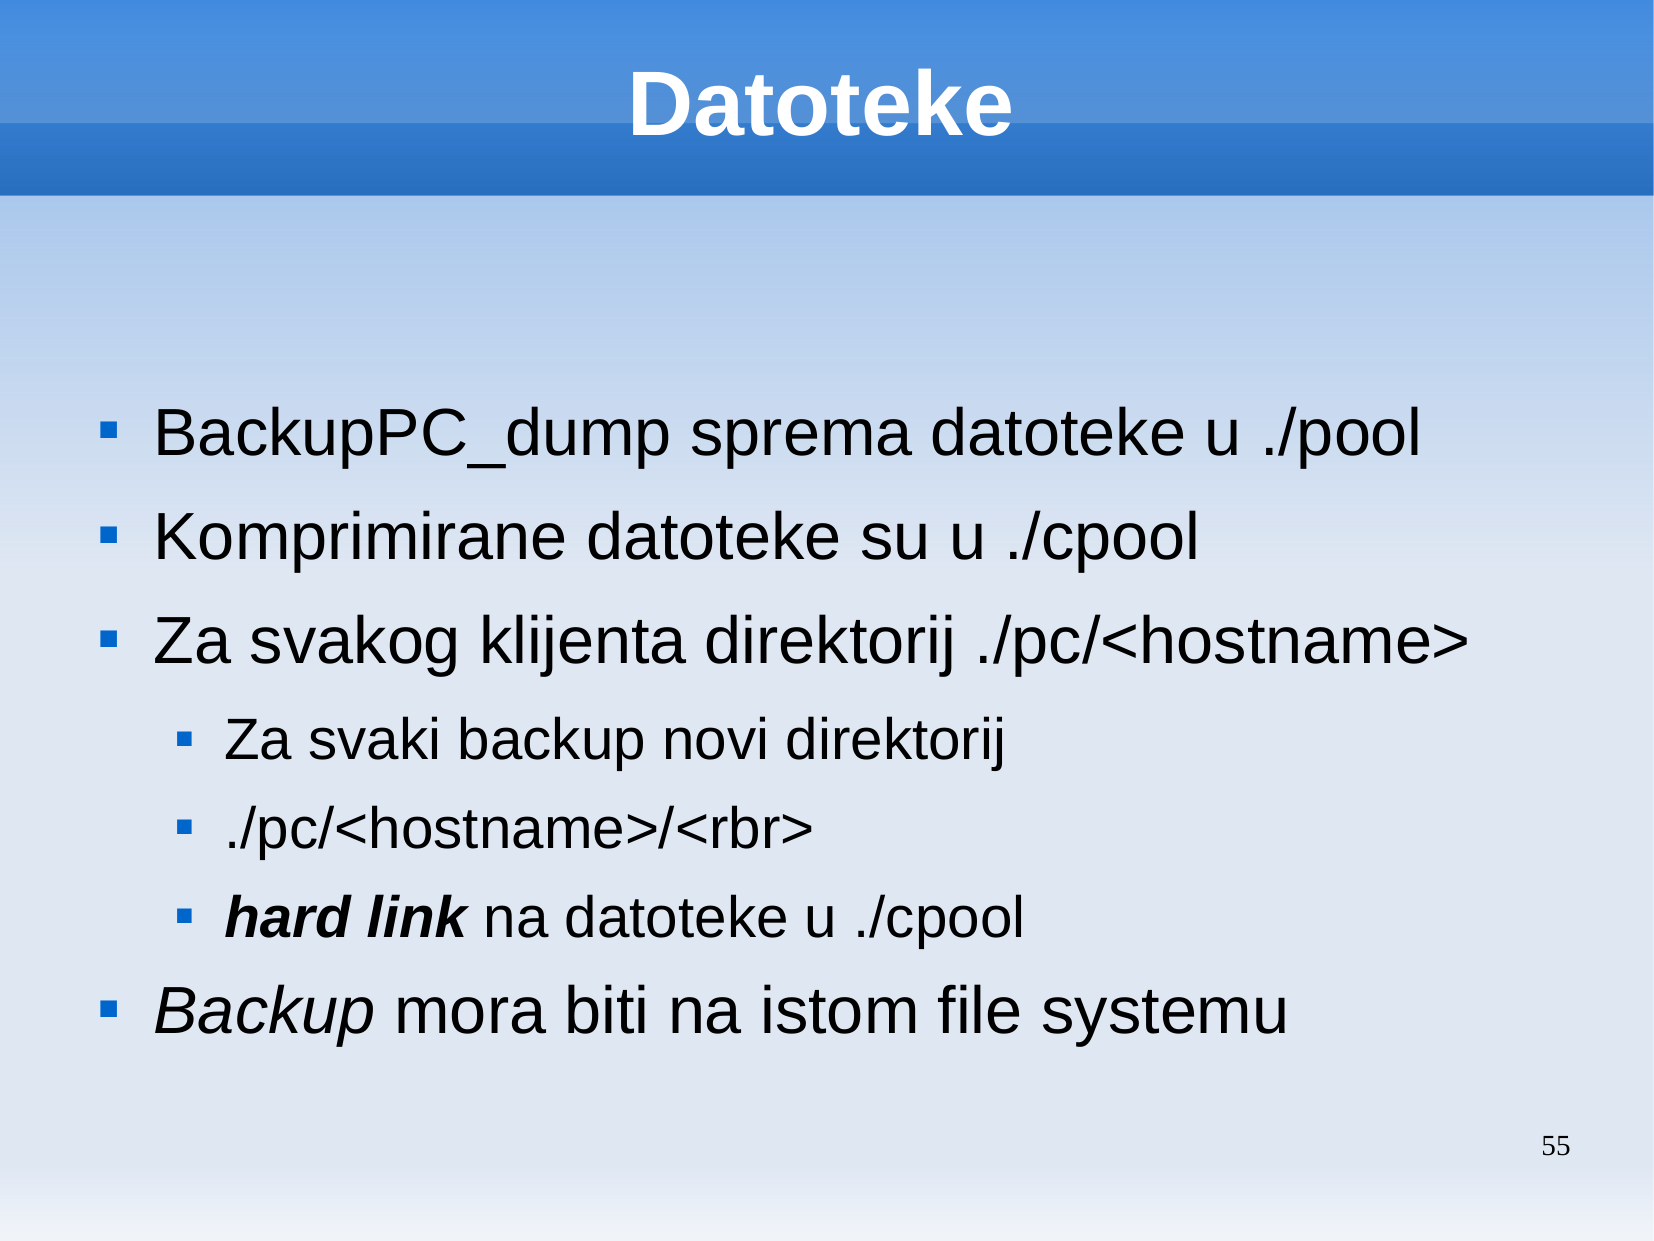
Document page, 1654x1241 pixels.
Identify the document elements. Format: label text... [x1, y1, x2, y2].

picture [0, 0, 1654, 1241]
title Datoteke [76, 7, 1565, 200]
list BackupPC_dump sprema datoteke u ./pool Komprimirane datoteke su u ./cpool Za svakog klijenta direktorij ./pc/<hostname> Za svaki backup novi direktorij ./pc/<hostname>/<rbr> hard link na datoteke u ./cpool Backup mora biti na istom file systemu [82, 290, 1571, 1094]
